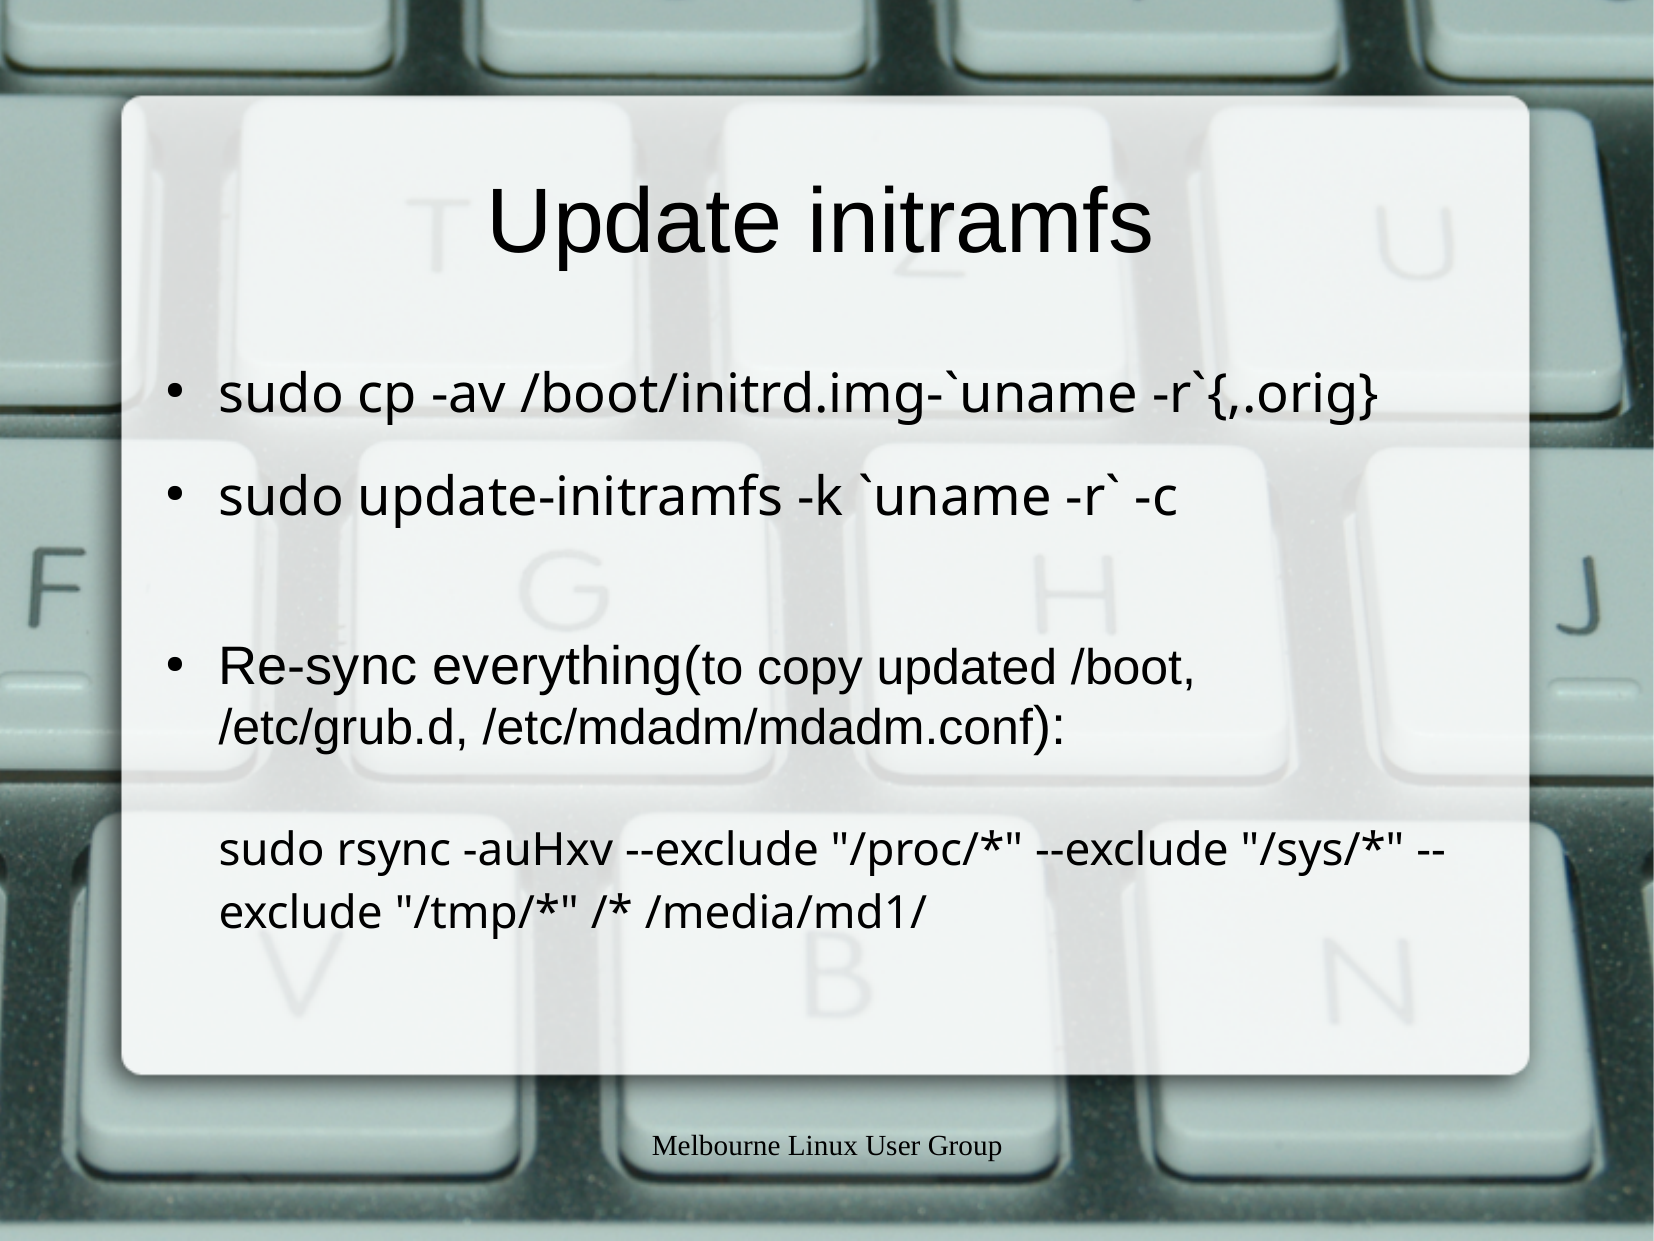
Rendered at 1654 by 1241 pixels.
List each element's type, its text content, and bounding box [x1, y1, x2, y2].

list sudo cp -av /boot/initrd.img-`uname -r`{,.orig} sudo update-initramfs -k `uname -r` -c Re-sync everything(to copy updated /boot, /etc/grub.d, /etc/mdadm/mdadm.conf): sudo rsync -auHxv --exclude "/proc/*" --exclude "/sys/*" --exclude "/tmp/*" /* /media/md1/ [147, 354, 1506, 1004]
picture [0, 0, 1654, 1241]
title Update initramfs [135, 125, 1506, 318]
